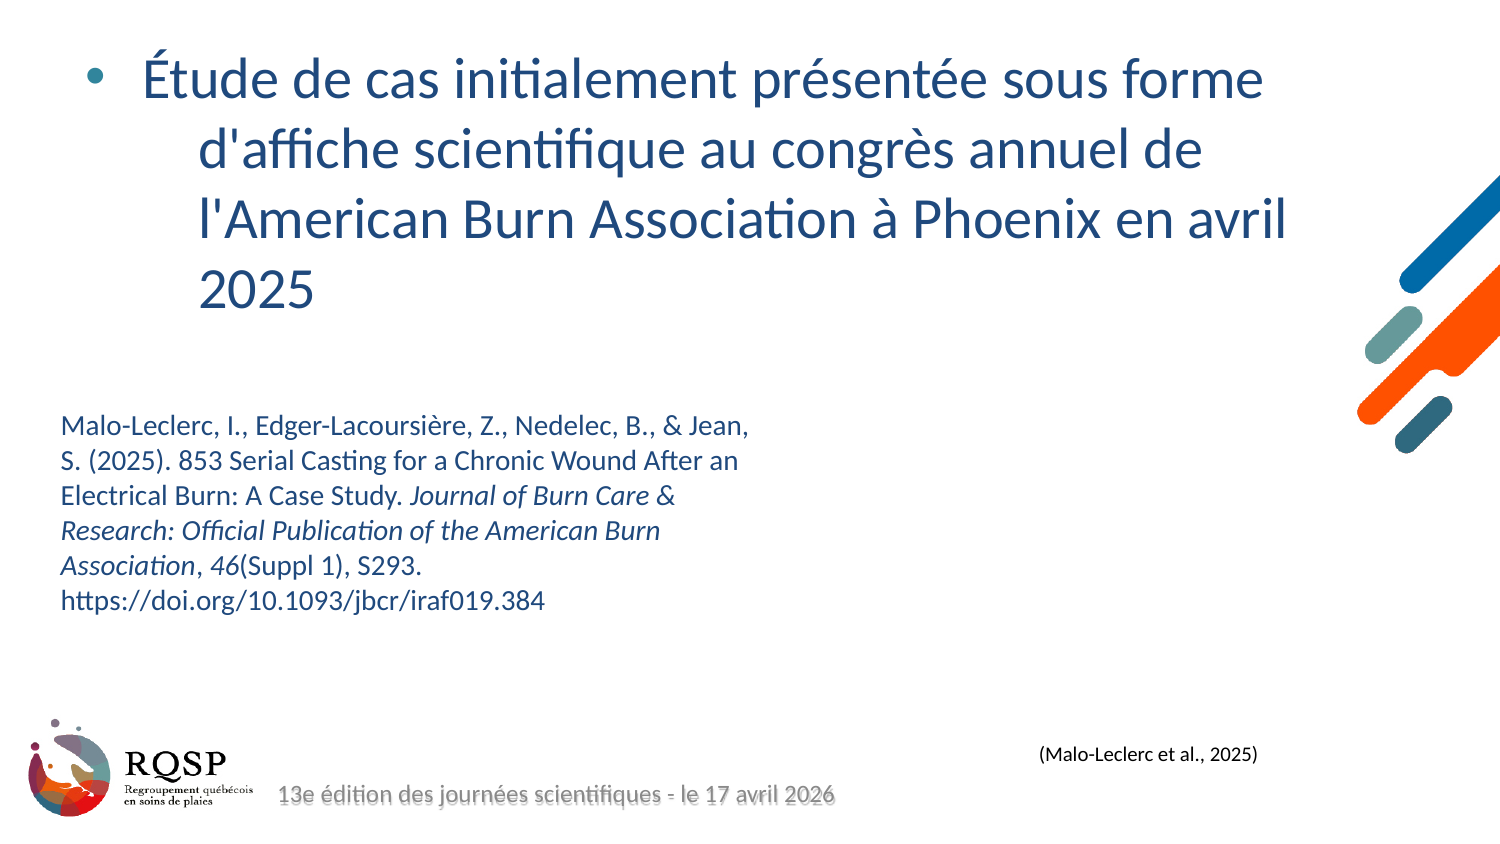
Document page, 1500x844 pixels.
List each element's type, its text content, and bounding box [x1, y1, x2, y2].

text_box (Malo-Leclerc et al., 2025) [1023, 732, 1278, 775]
list Étude de cas initialement présentée sous forme d'affiche scientifique au congrès annuel de l'American Burn Association à Phoenix en avril 2025 [70, 33, 1315, 380]
text_box Malo-Leclerc, I., Edger-Lacoursière, Z., Nedelec, B., & Jean, S. (2025). 853 Serial Casting for a Chronic Wound After an Electrical Burn: A Case Study. Journal of Burn Care & Research: Official Publication of the American Burn Association, 46(Suppl 1), S293. https://doi.org/10.1093/jbcr/iraf019.384 [45, 399, 777, 627]
